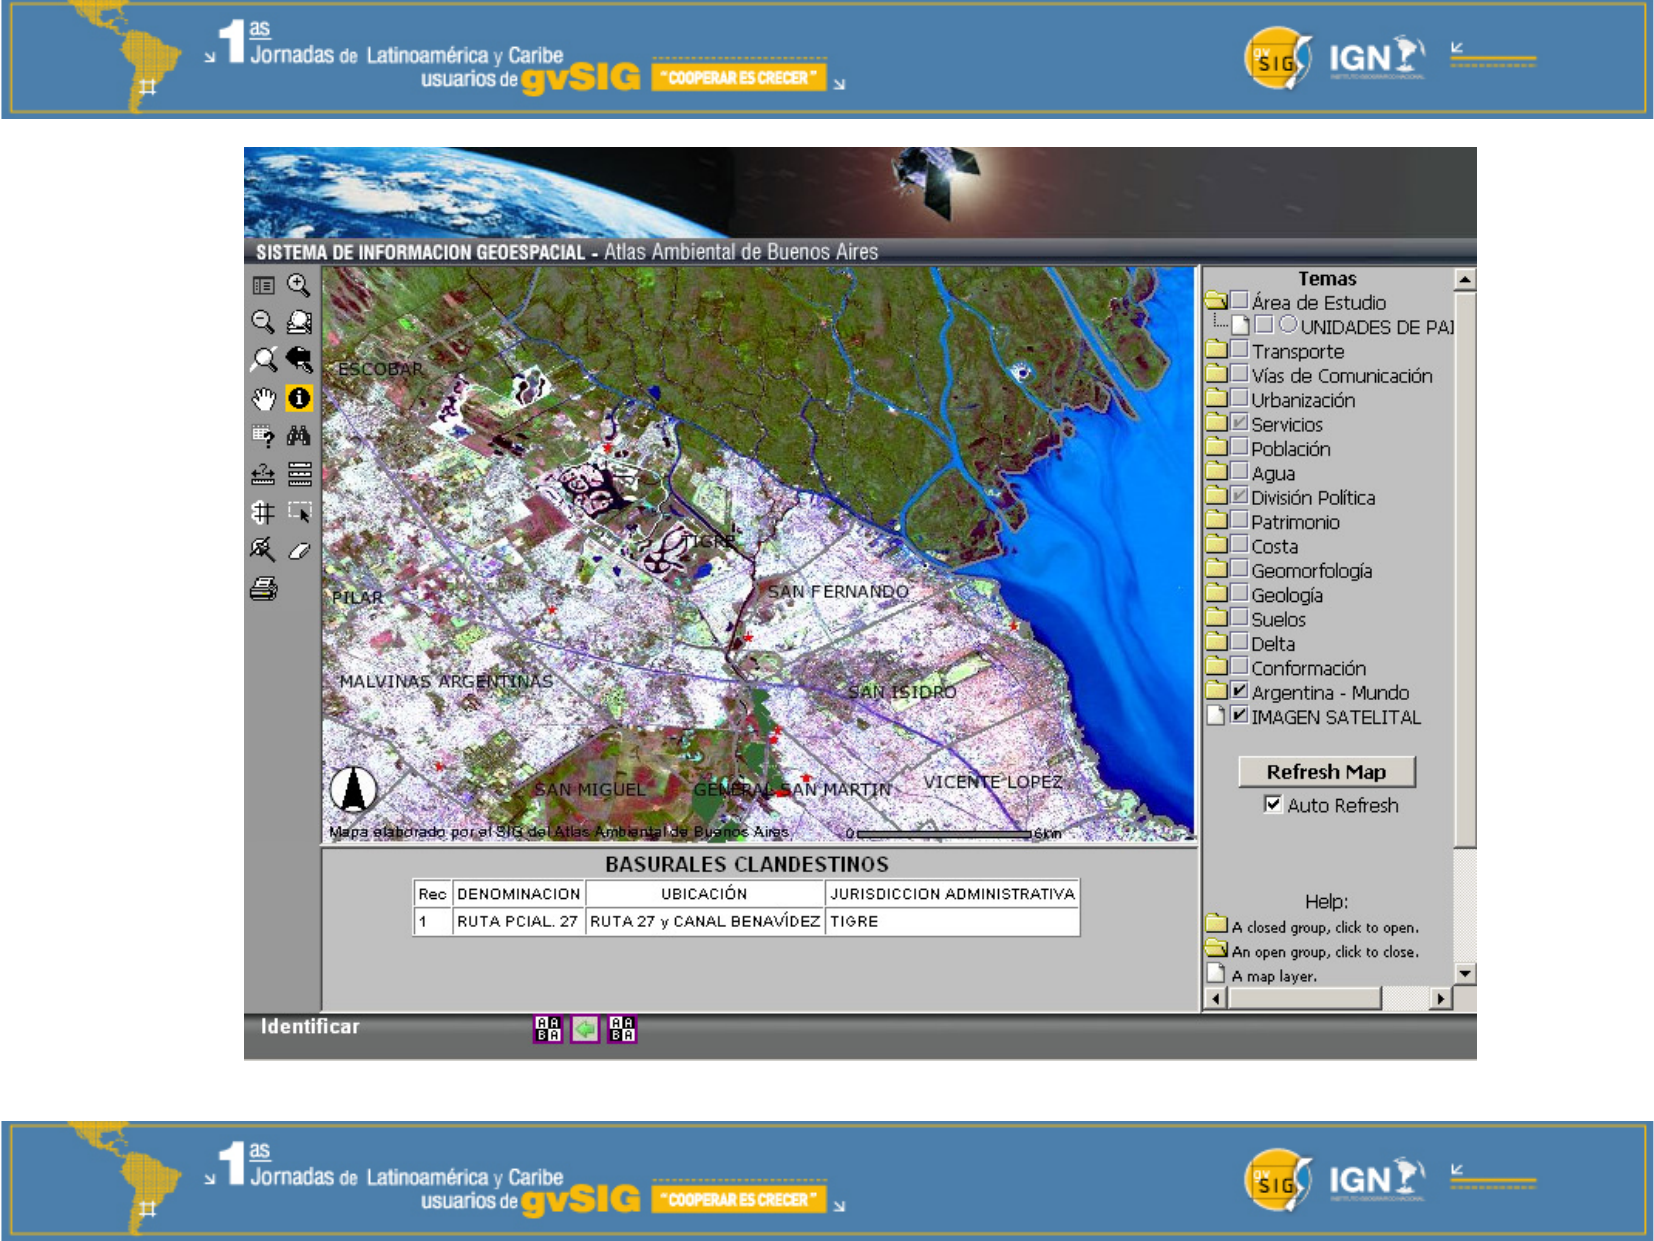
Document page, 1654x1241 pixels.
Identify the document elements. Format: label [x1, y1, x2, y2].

picture [0, 0, 1654, 119]
picture [244, 147, 1477, 1061]
picture [0, 1121, 1654, 1241]
